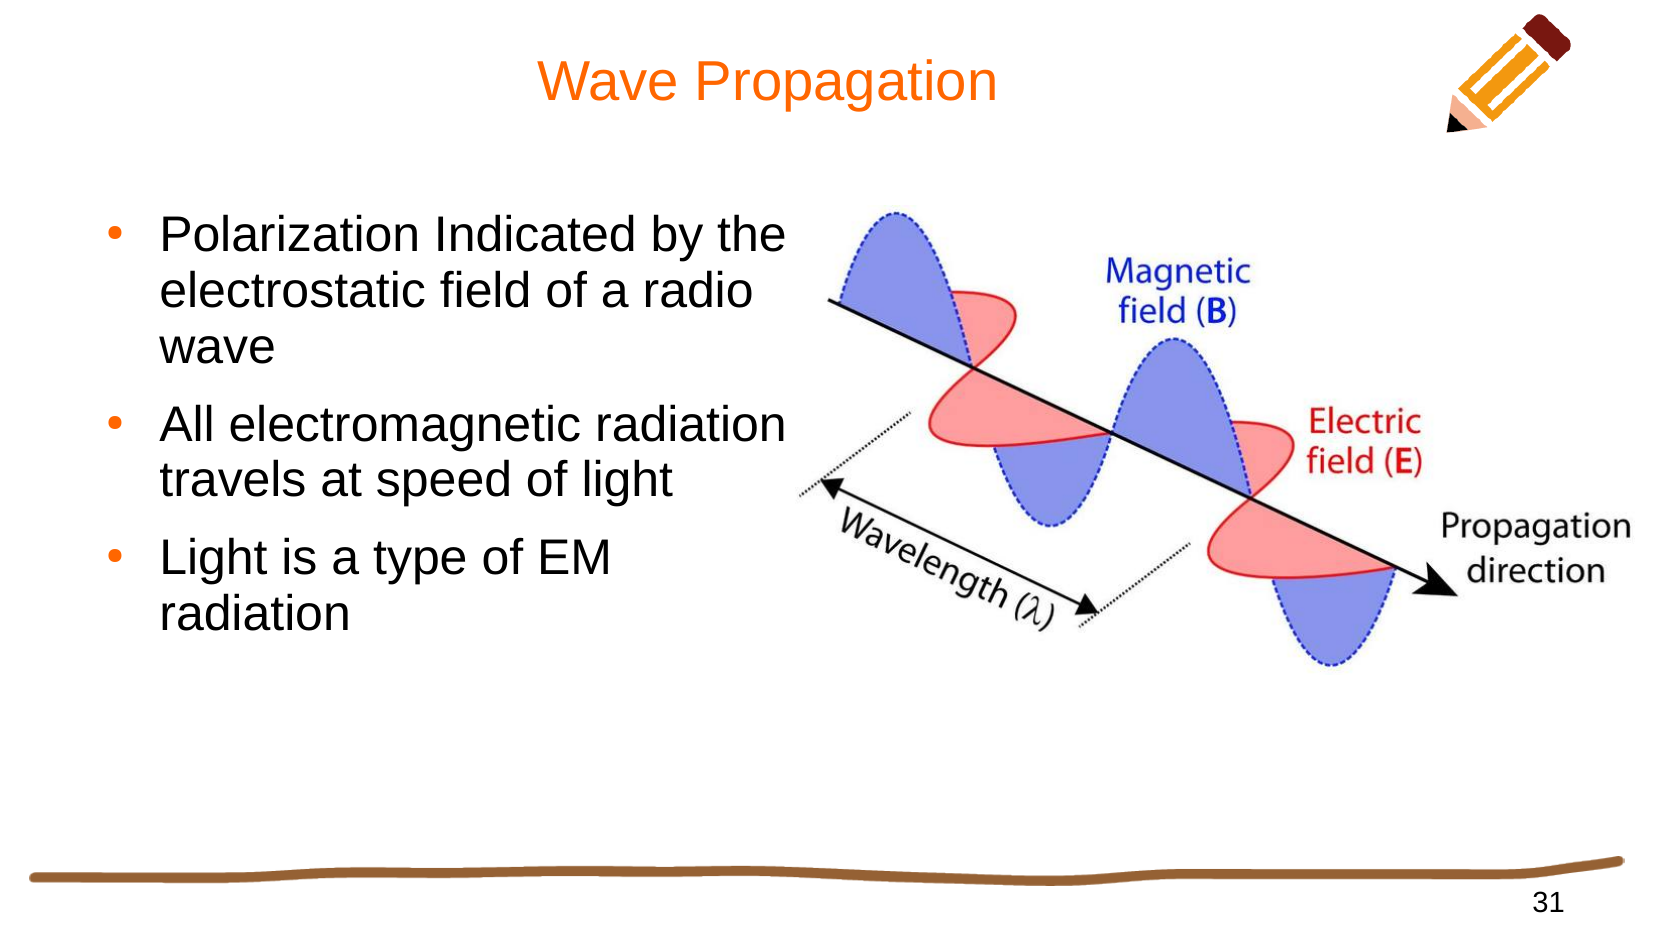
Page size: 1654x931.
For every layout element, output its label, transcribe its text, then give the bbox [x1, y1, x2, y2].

title Wave Propagation [88, 29, 1447, 133]
picture [787, 205, 1645, 676]
picture [29, 856, 1625, 886]
picture [1446, 14, 1571, 133]
list Polarization Indicated by the electrostatic field of a radio wave All electromagnetic radiation travels at speed of light Light is a type of EM radiation [88, 206, 809, 857]
